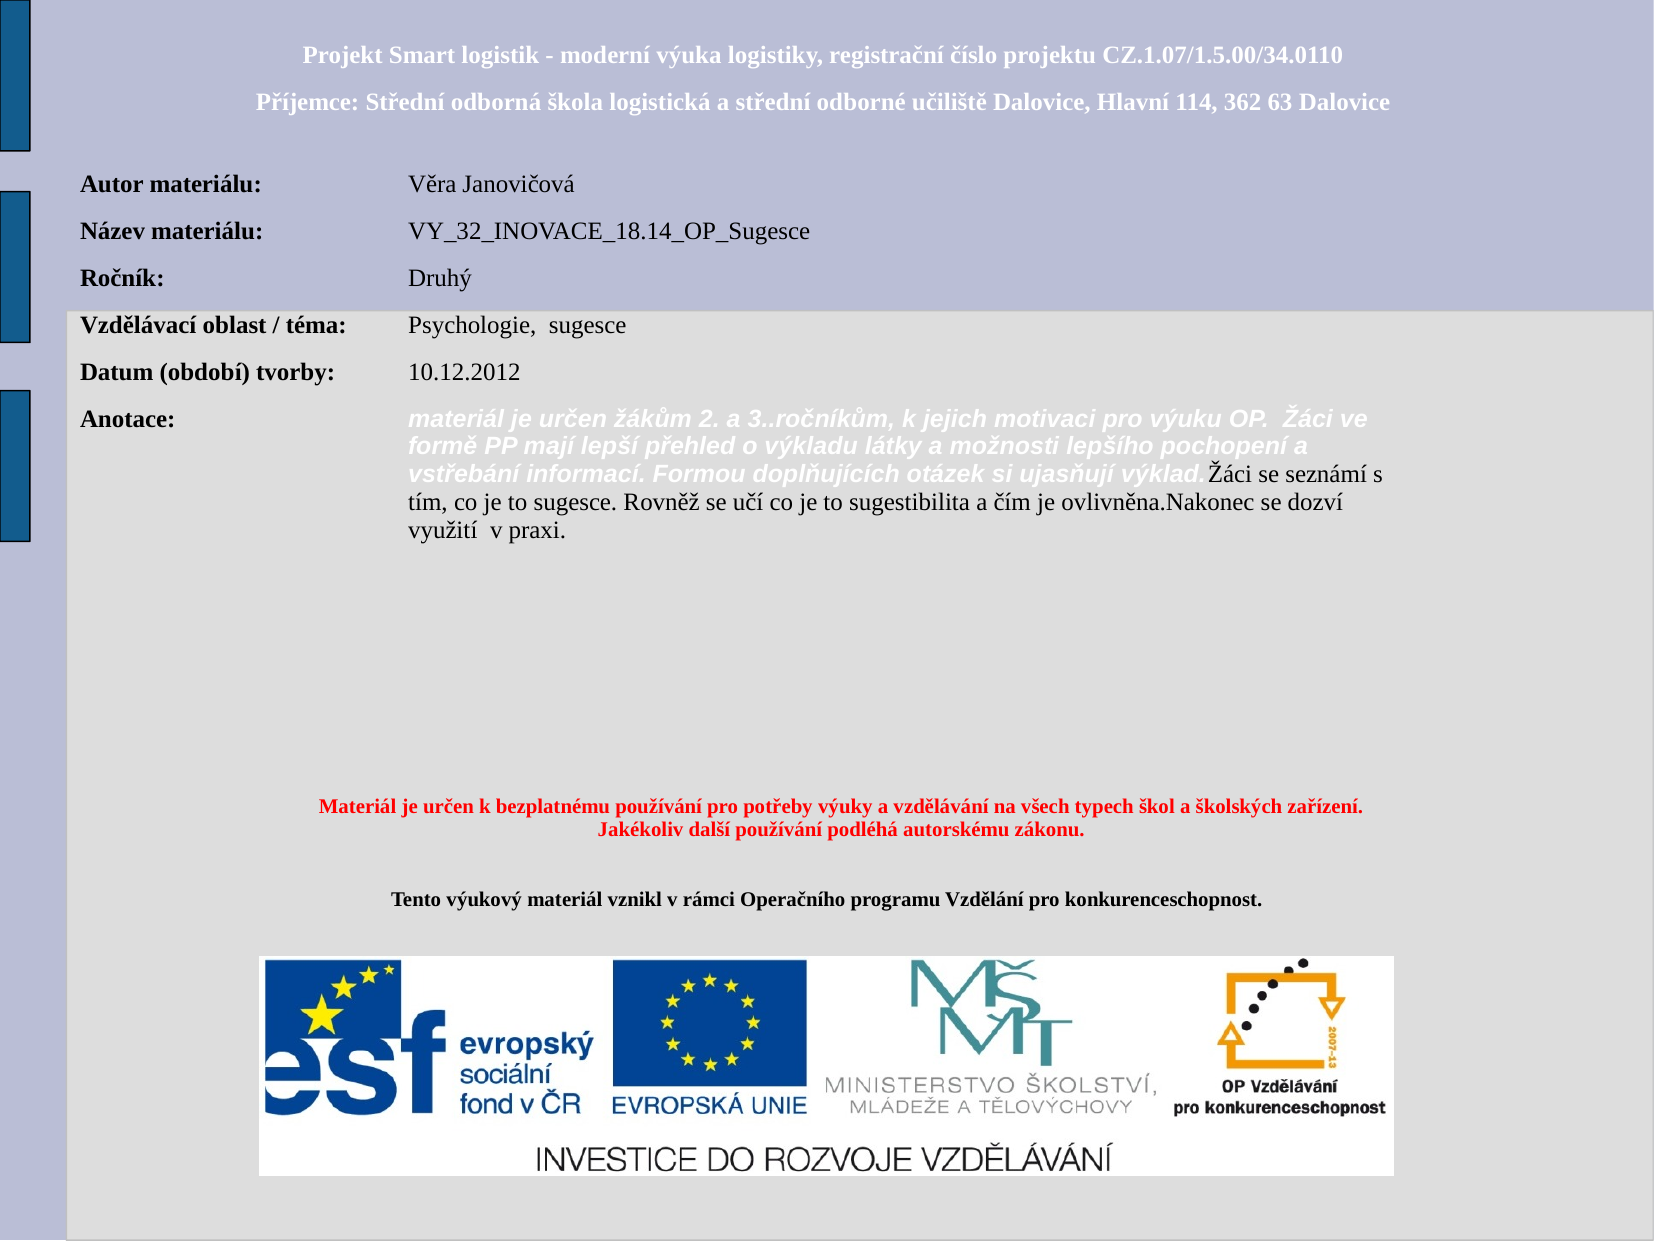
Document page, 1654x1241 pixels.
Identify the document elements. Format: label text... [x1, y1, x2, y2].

text_box materiál je určen žákům 2. a 3..ročníkům, k jejich motivaci pro výuku OP. Žáci ve formě PP mají lepší přehled o výkladu látky a možnosti lepšího pochopení a vstřebání informací. Formou doplňujících otázek si ujasňují výklad.Žáci se seznámí s tím, co je to sugesce. Rovněž se učí co je to sugestibilita a čím je ovlivněna.Nakonec se dozví využití v praxi. [393, 397, 1402, 554]
text_box Autor materiálu: [65, 162, 393, 207]
picture [259, 957, 1394, 1176]
text_box Tento výukový materiál vznikl v rámci Operačního programu Vzdělání pro konkurenceschopnost. [142, 880, 1511, 920]
text_box Ročník: [65, 256, 183, 301]
text_box Anotace: [65, 397, 218, 441]
text_box Příjemce: Střední odborná škola logistická a střední odborné učiliště Dalovice, Hlavní 114, 362 63 Dalovice [240, 80, 1432, 125]
text_box Projekt Smart logistik - moderní výuka logistiky, registrační číslo projektu CZ.1.07/1.5.00/34.0110 [287, 34, 1366, 78]
text_box Vzdělávací oblast / téma: [65, 303, 370, 347]
text_box Věra Janovičová [393, 162, 683, 207]
text_box VY_32_INOVACE_18.14_OP_Sugesce [393, 209, 1448, 254]
text_box Název materiálu: [65, 209, 376, 254]
text_box 10.12.2012 [393, 350, 542, 394]
text_box Psychologie, sugesce [393, 303, 1460, 347]
text_box Druhý [393, 256, 816, 301]
text_box Datum (období) tvorby: [65, 350, 359, 394]
text_box Materiál je určen k bezplatnému používání pro potřeby výuky a vzdělávání na všech typech škol a školských zařízení. Jakékoliv další používání podléhá autorskému zákonu. [0, 787, 1654, 850]
